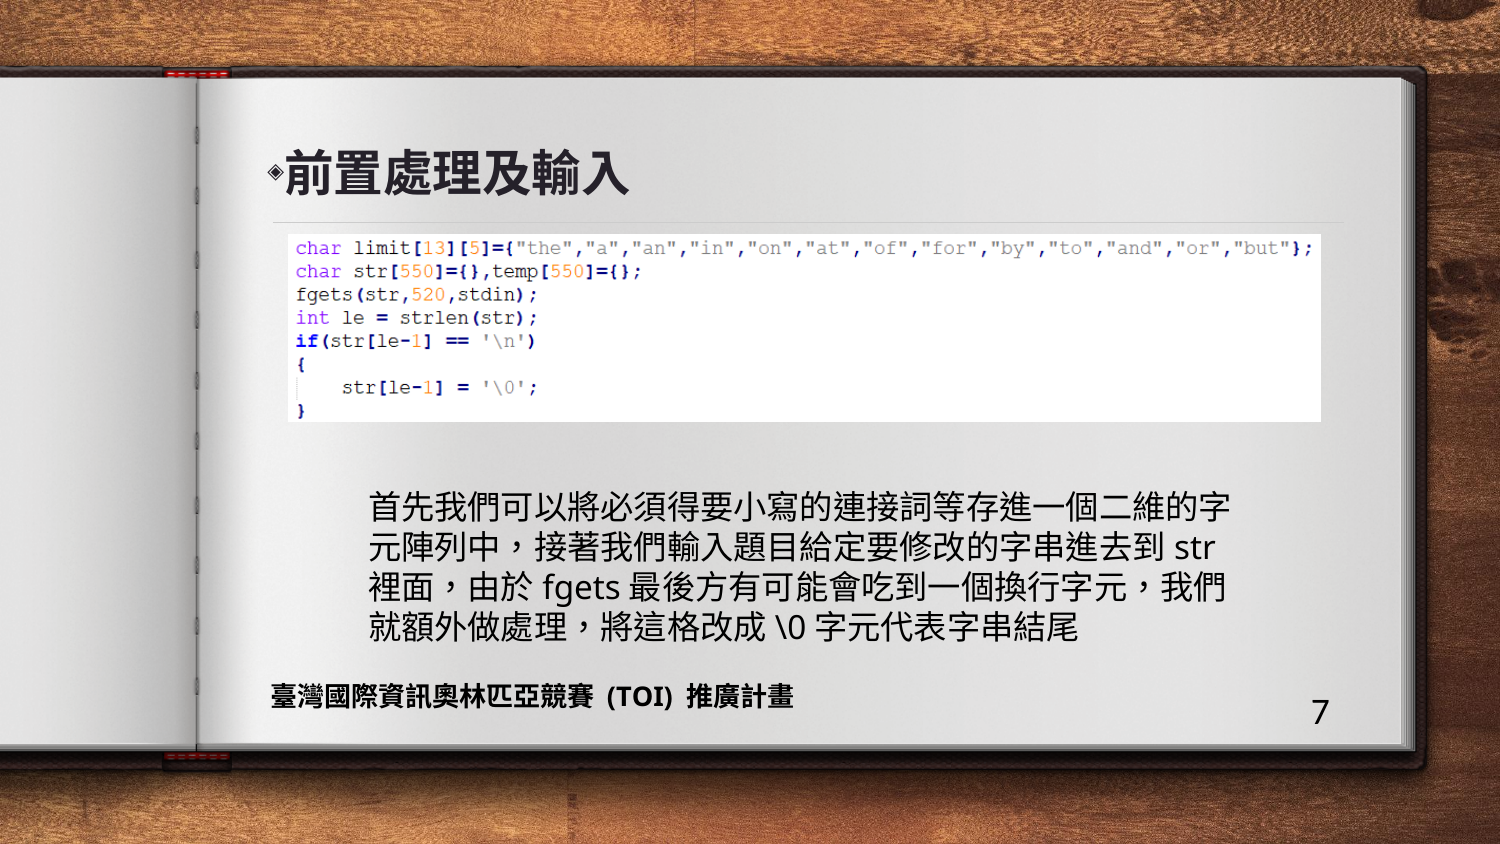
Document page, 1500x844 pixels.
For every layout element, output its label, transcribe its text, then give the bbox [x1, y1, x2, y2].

list 前置處理及輸入 [252, 126, 1194, 216]
text_box 首先我們可以將必須得要小寫的連接詞等存進一個二維的字元陣列中，接著我們輸入題目給定要修改的字串進去到str裡面，由於fgets最後方有可能會吃到一個換行字元，我們就額外做處理，將這格改成\0字元代表字串結尾 [353, 478, 1257, 656]
text_box [1295, 672, 1386, 737]
picture [288, 234, 1321, 422]
